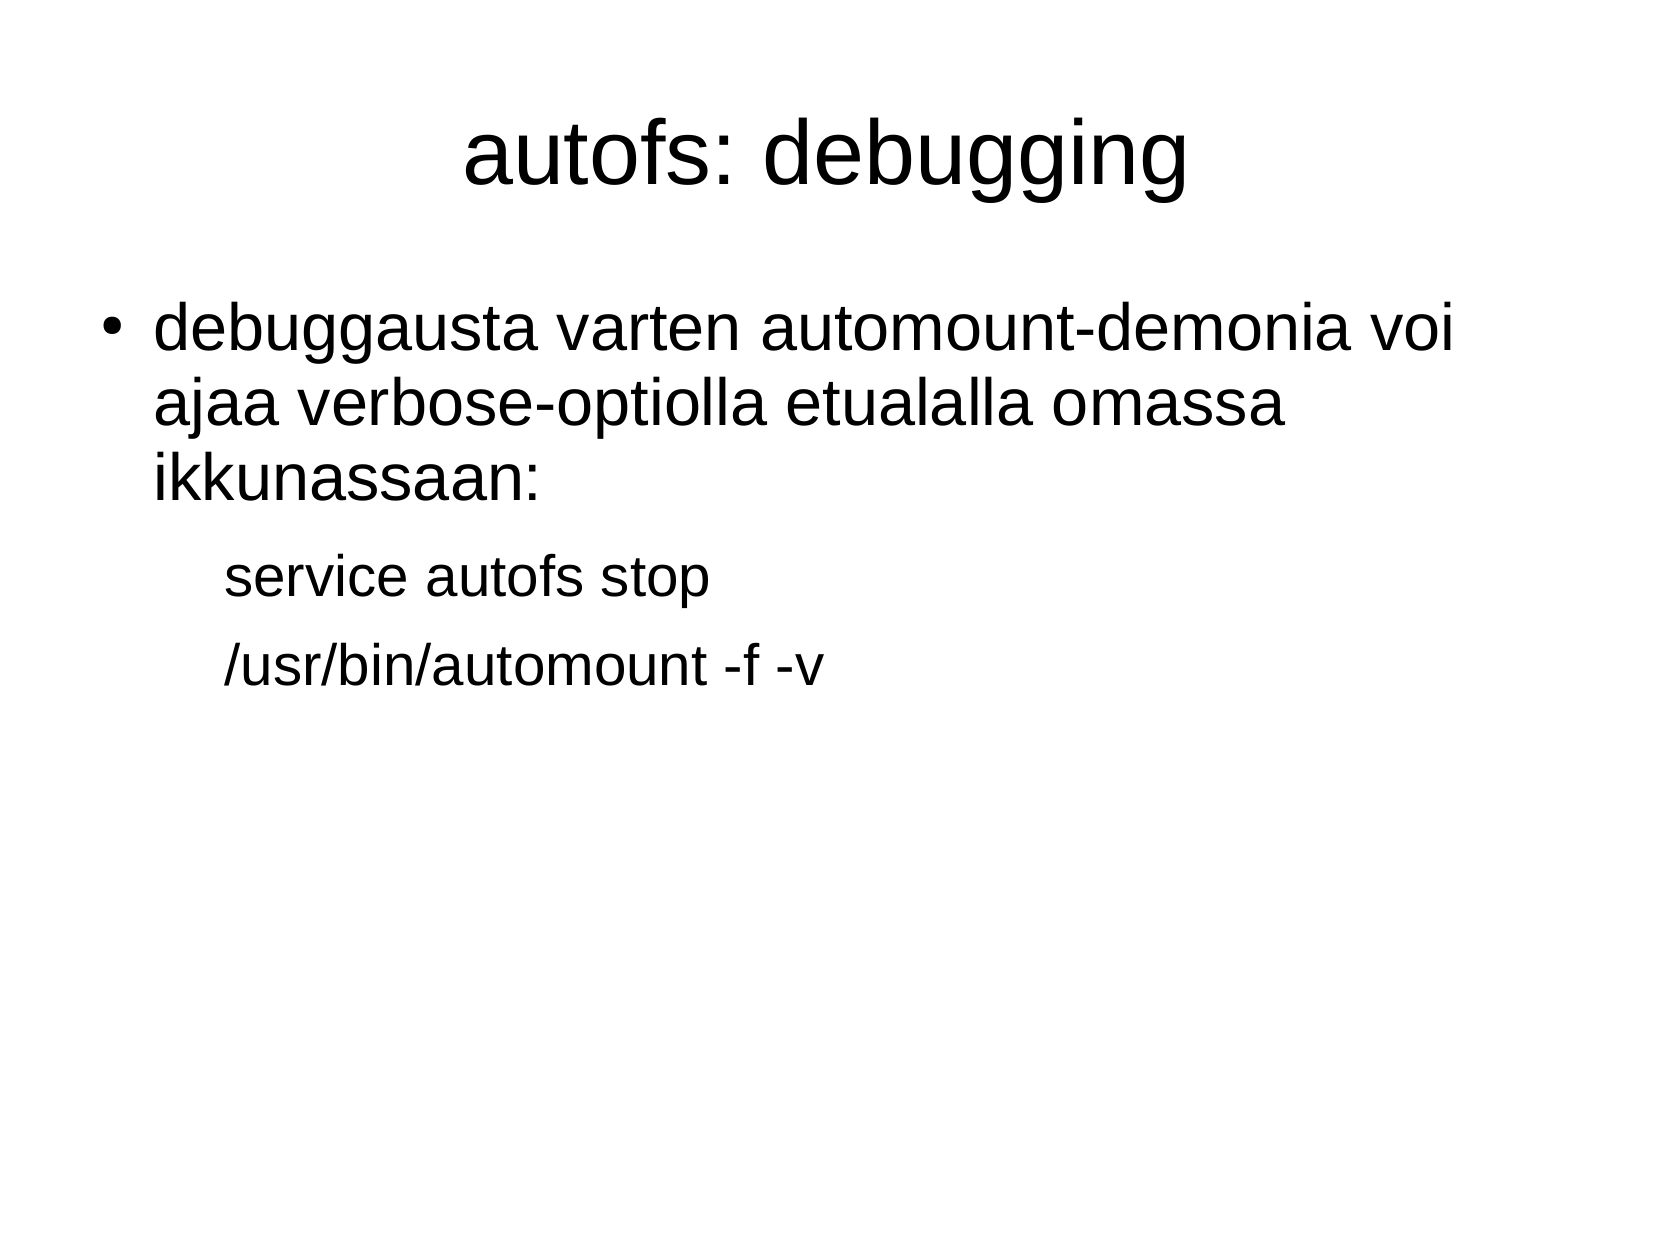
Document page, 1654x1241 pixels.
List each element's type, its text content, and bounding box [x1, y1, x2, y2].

title autofs: debugging [82, 49, 1571, 257]
list debuggausta varten automount-demonia voi ajaa verbose-optiolla etualalla omassa ikkunassaan: service autofs stop /usr/bin/automount -f -v [82, 290, 1571, 1010]
